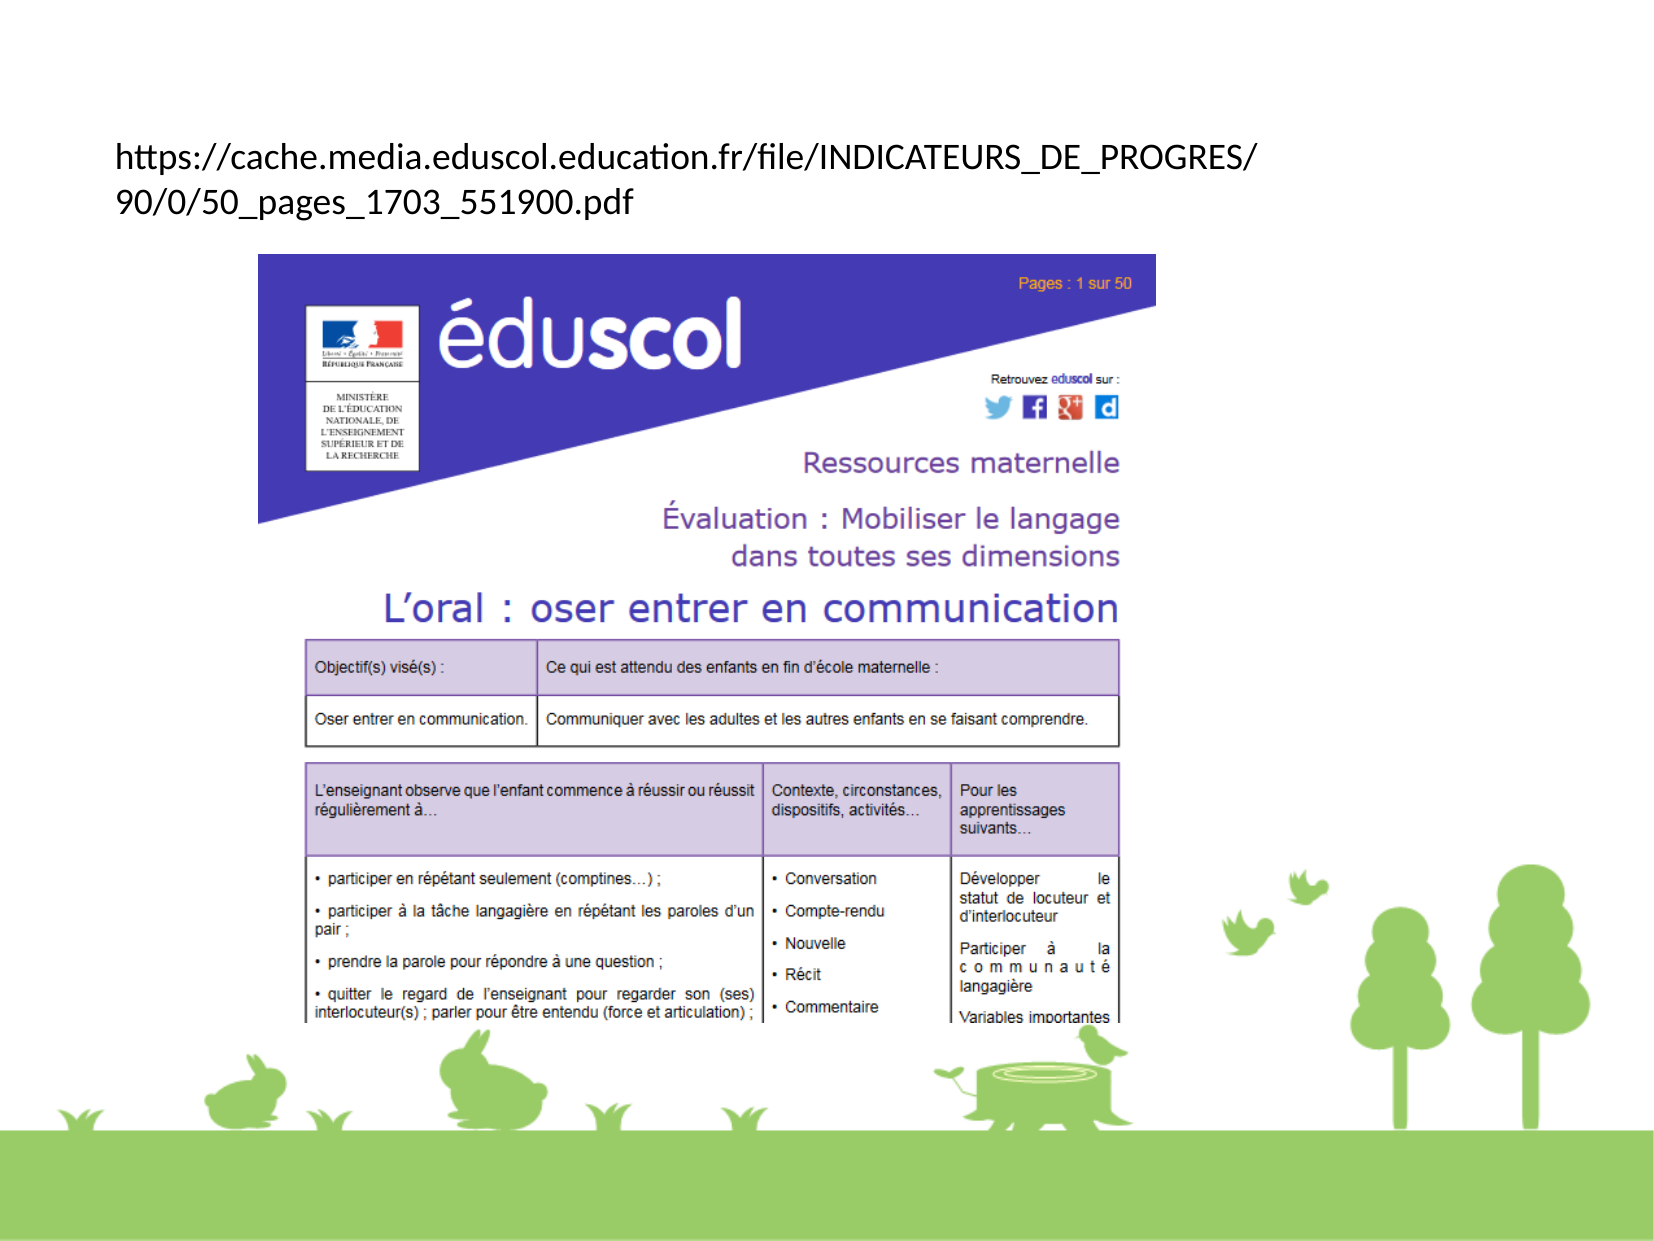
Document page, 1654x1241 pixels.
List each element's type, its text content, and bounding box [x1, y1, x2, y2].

picture [258, 254, 1156, 1023]
text_box https://cache.media.eduscol.education.fr/file/INDICATEURS_DE_PROGRES/90/0/50_pages_1703_551900.pdf [100, 124, 1577, 229]
